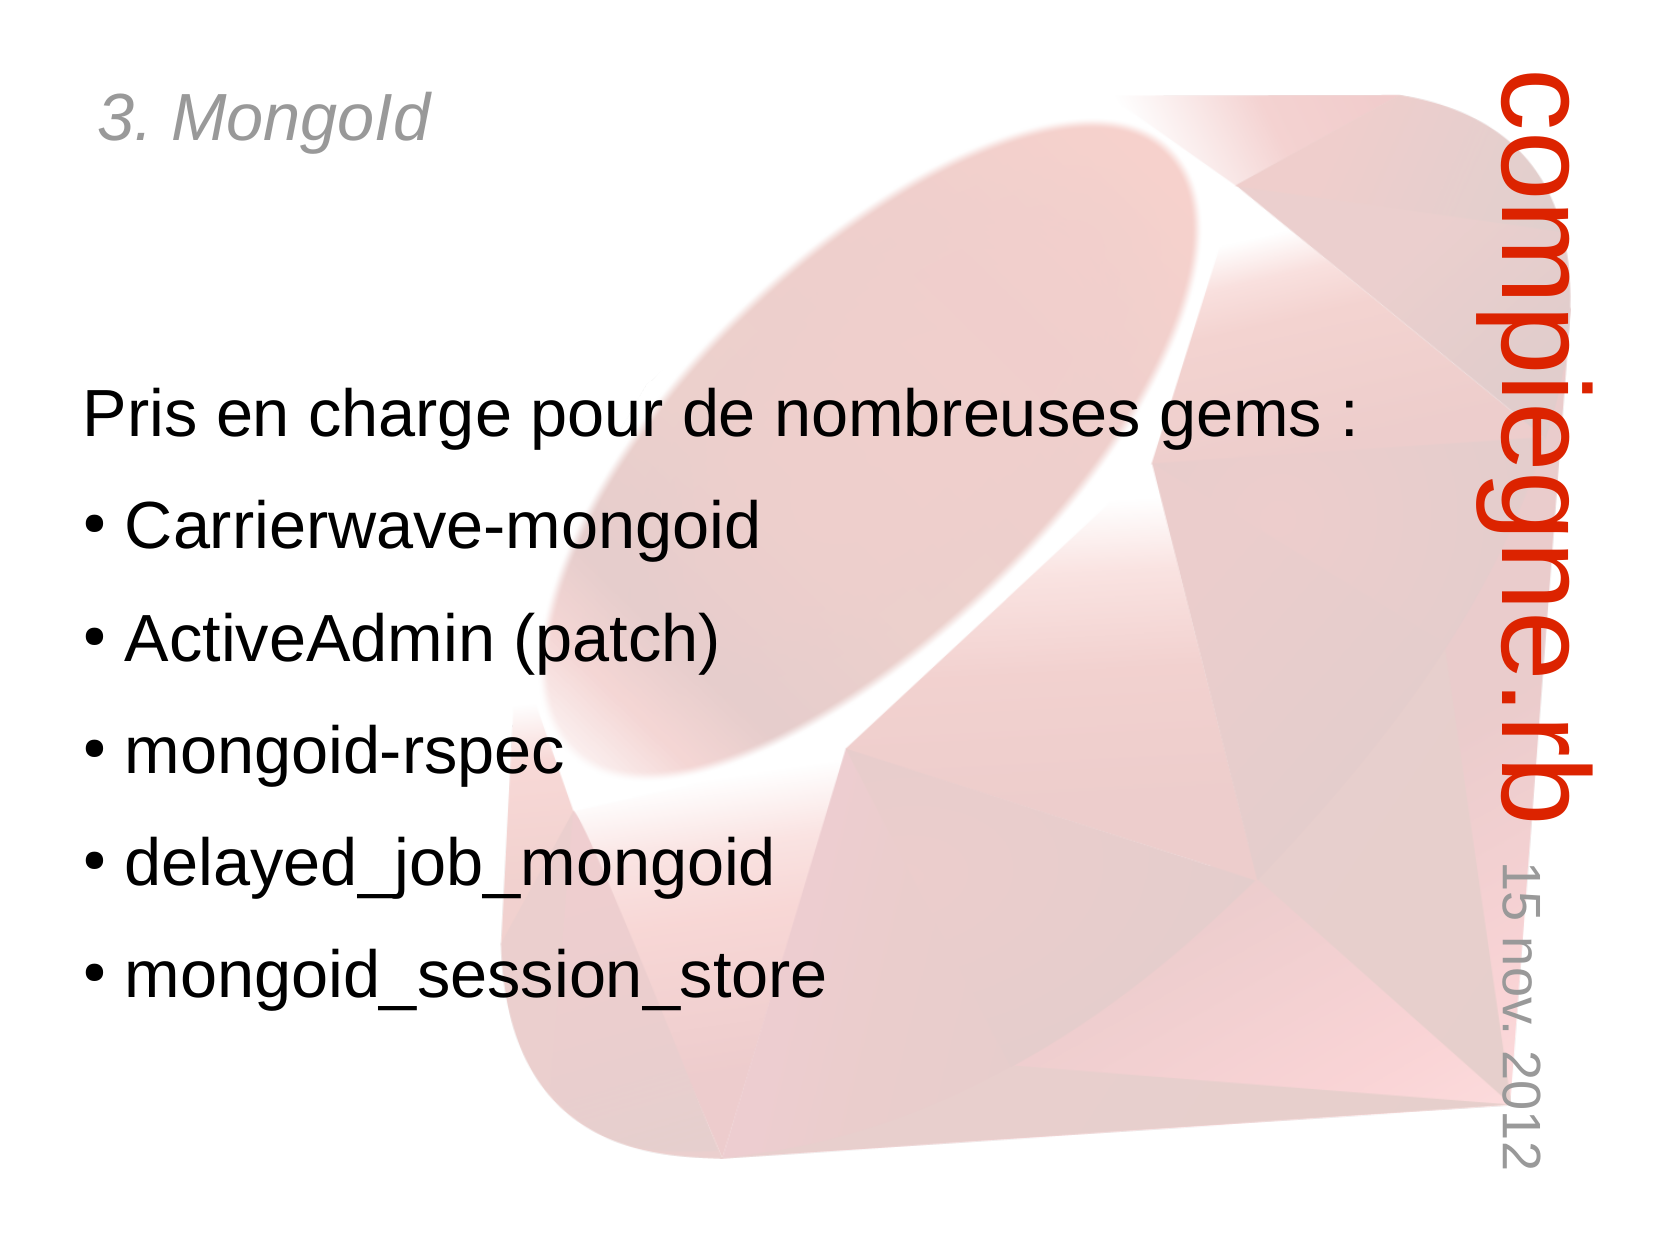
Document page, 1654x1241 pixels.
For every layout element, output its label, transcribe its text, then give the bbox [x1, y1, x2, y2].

subtitle Pris en charge pour de nombreuses gems : Carrierwave-mongoid ActiveAdmin (patch) mongoid-rspec delayed_job_mongoid mongoid_session_store [82, 188, 1477, 1162]
picture [484, 70, 1442, 188]
text_box 3. MongoId [82, 73, 1090, 166]
title compiegne.rb 15 nov. 2012 [1442, 23, 1650, 1217]
